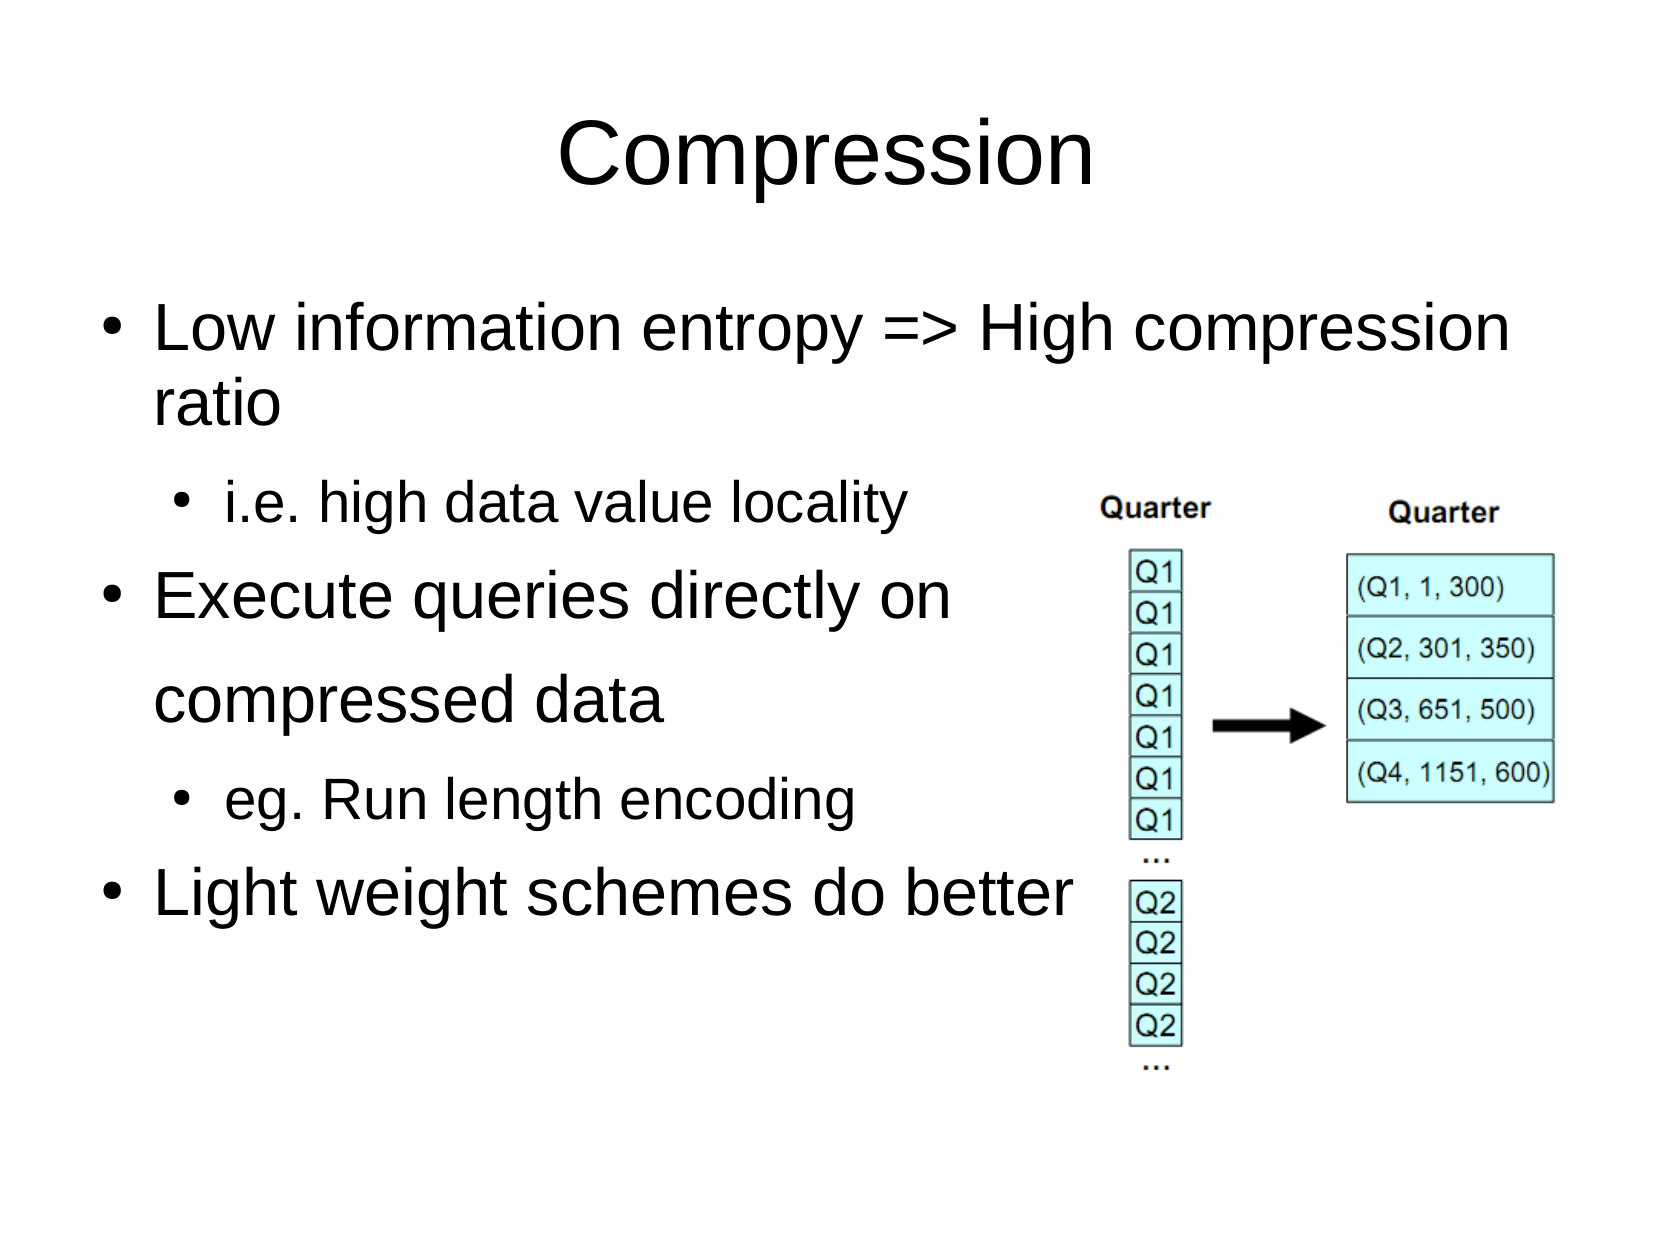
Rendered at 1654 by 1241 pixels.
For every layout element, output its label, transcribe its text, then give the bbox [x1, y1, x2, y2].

list Low information entropy => High compression ratio i.e. high data value locality Execute queries directly on compressed data eg. Run length encoding Light weight schemes do better [82, 290, 1571, 1109]
title Compression [82, 56, 1571, 250]
picture [1092, 486, 1572, 1087]
